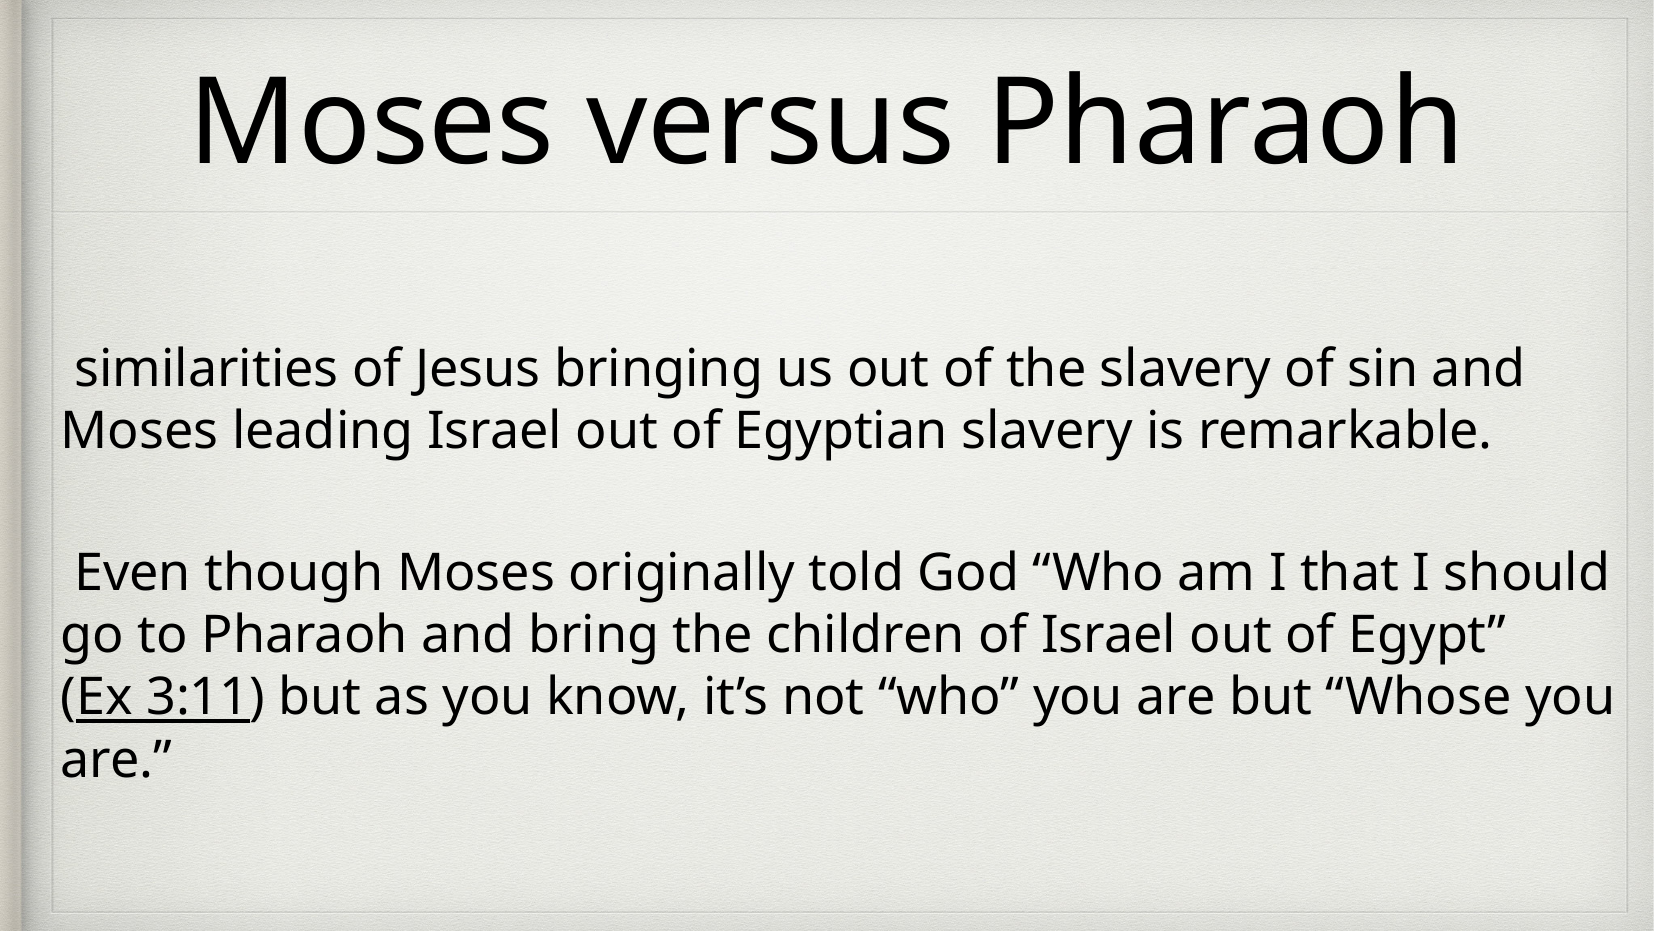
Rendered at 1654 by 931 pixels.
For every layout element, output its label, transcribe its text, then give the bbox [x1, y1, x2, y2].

list similarities of Jesus bringing us out of the slavery of sin and Moses leading Israel out of Egyptian slavery is remarkable. Even though Moses originally told God “Who am I that I should go to Pharaoh and bring the children of Israel out of Egypt” (Ex 3:11) but as you know, it’s not “who” you are but “Whose you are.” [52, 211, 1628, 911]
title Moses versus Pharaoh [116, 30, 1538, 200]
picture [0, 0, 1654, 931]
